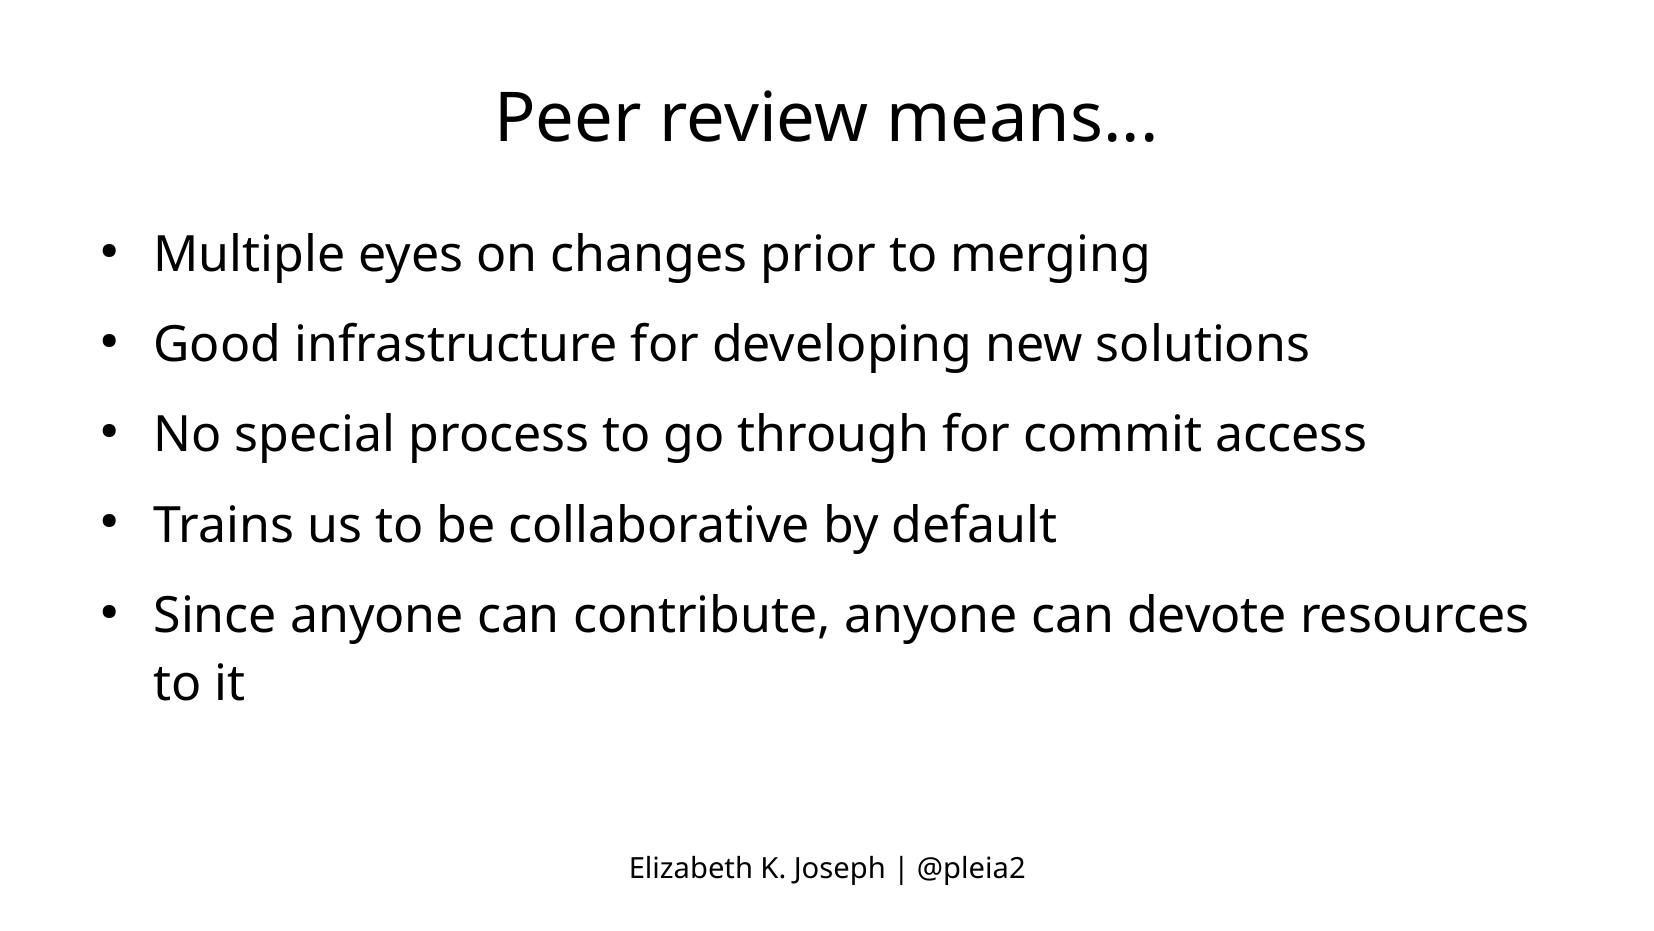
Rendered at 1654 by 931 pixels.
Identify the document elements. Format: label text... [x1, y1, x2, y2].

list Multiple eyes on changes prior to merging Good infrastructure for developing new solutions No special process to go through for commit access Trains us to be collaborative by default Since anyone can contribute, anyone can devote resources to it [82, 217, 1571, 758]
title Peer review means... [82, 37, 1571, 193]
